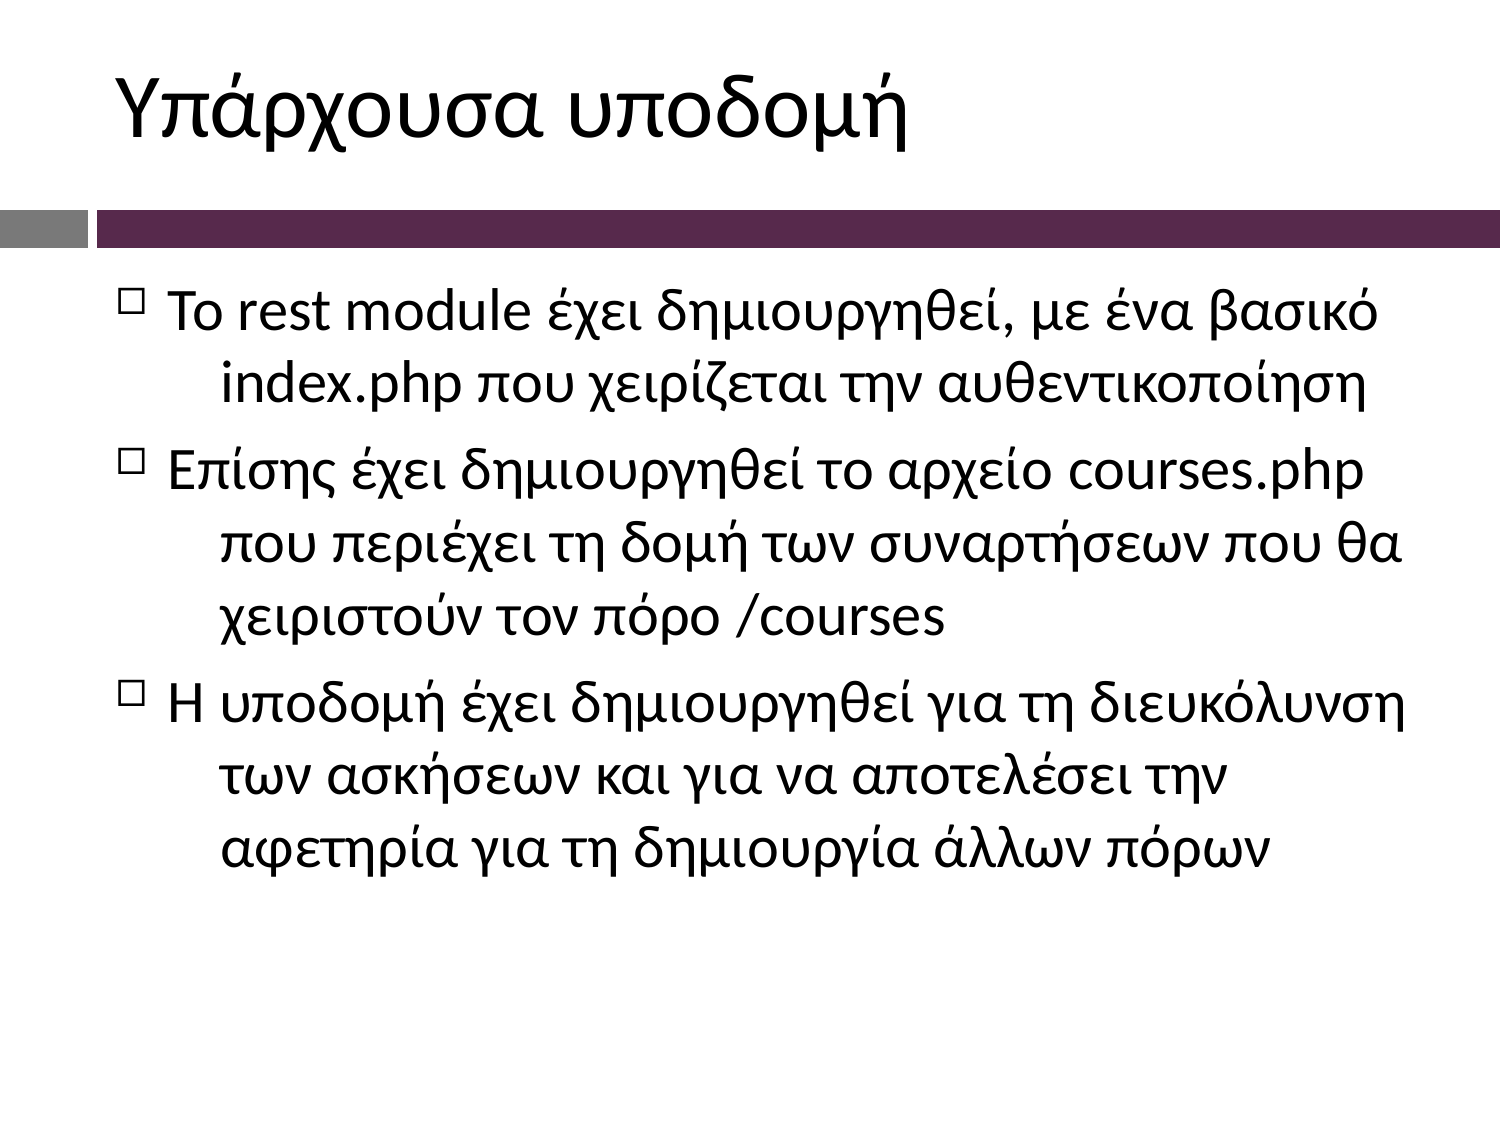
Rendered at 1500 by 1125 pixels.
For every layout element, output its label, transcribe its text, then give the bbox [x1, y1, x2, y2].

list Το rest module έχει δημιουργηθεί, με ένα βασικό index.php που χειρίζεται την αυθεντικοποίηση Επίσης έχει δημιουργηθεί το αρχείο courses.php που περιέχει τη δομή των συναρτήσεων που θα χειριστούν τον πόρο /courses Η υποδομή έχει δημιουργηθεί για τη διευκόλυνση των ασκήσεων και για να αποτελέσει την αφετηρία για τη δημιουργία άλλων πόρων [100, 262, 1438, 1000]
title Υπάρχουσα υποδομή [100, 19, 1438, 182]
